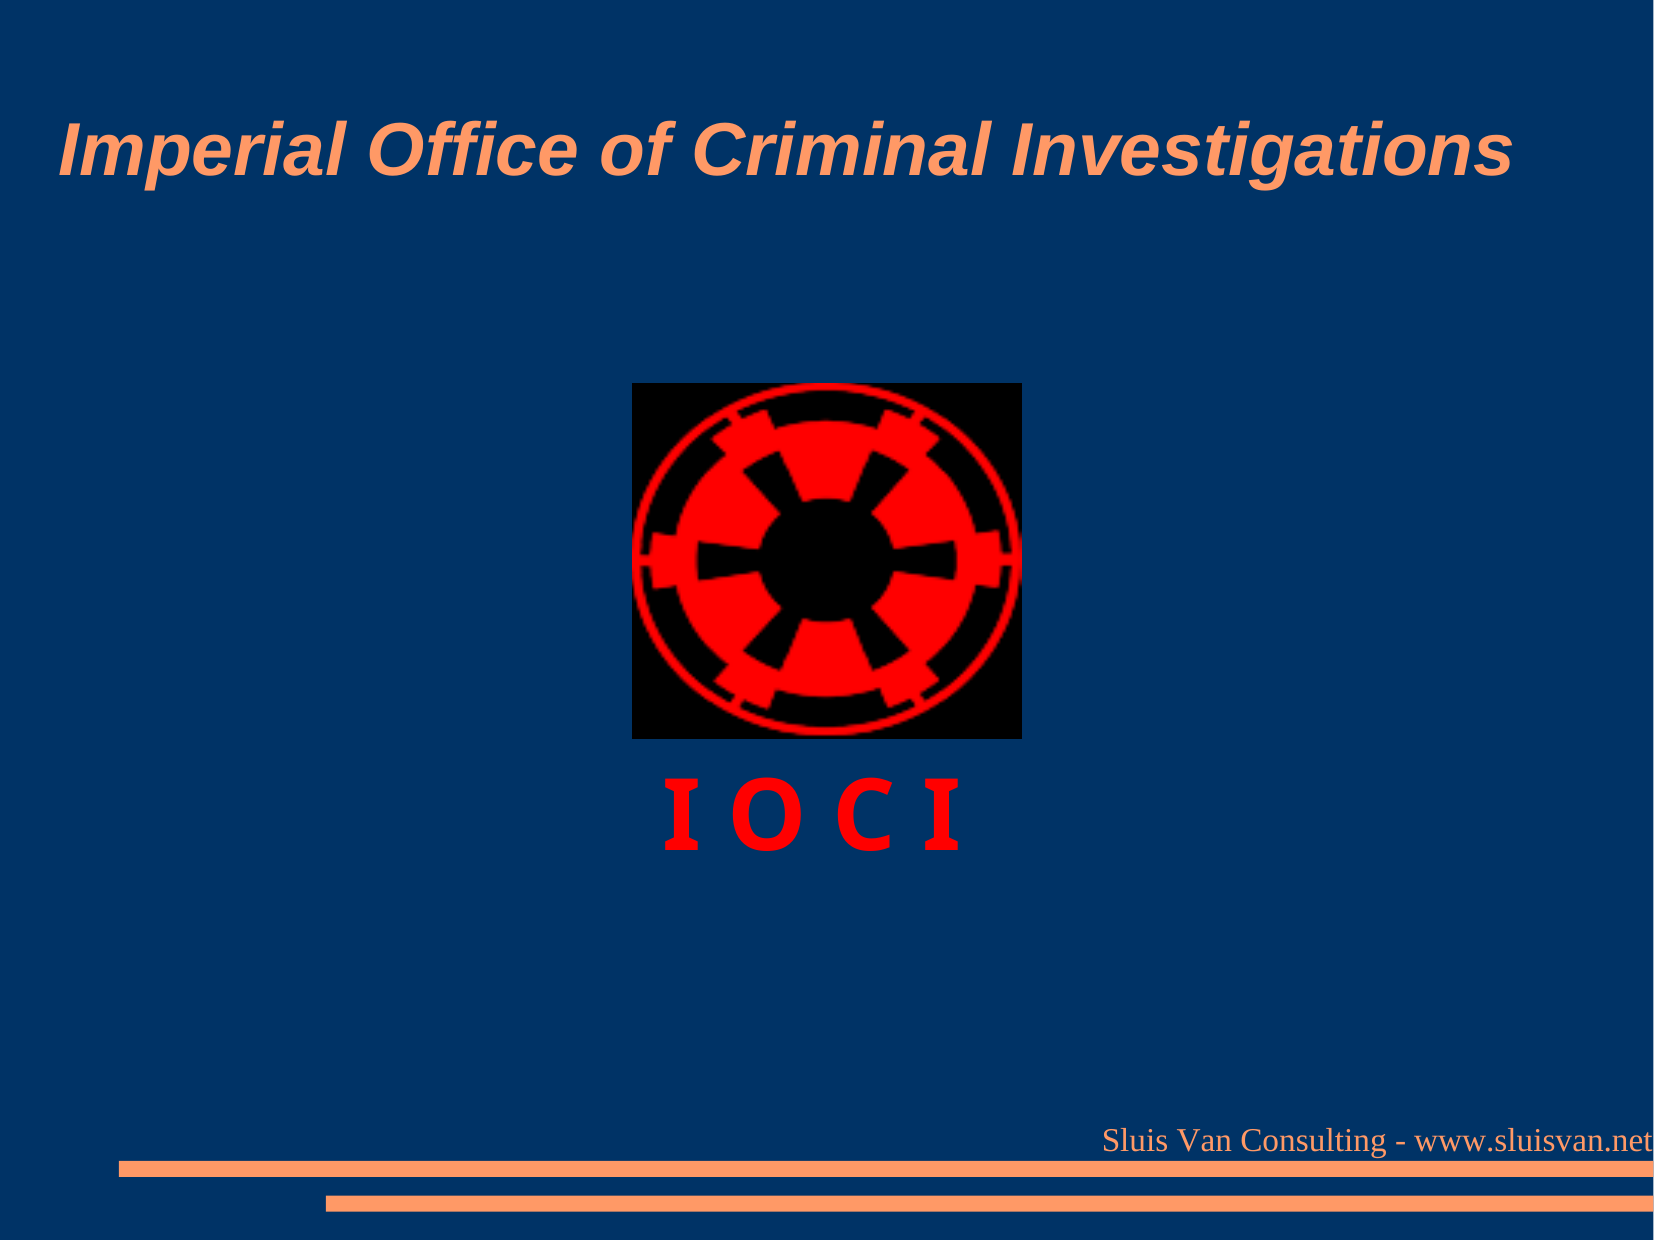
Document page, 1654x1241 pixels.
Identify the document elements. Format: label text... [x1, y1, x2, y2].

title I O C I [620, 738, 1004, 886]
title Imperial Office of Criminal Investigations [59, 23, 1595, 276]
picture [632, 383, 1022, 739]
